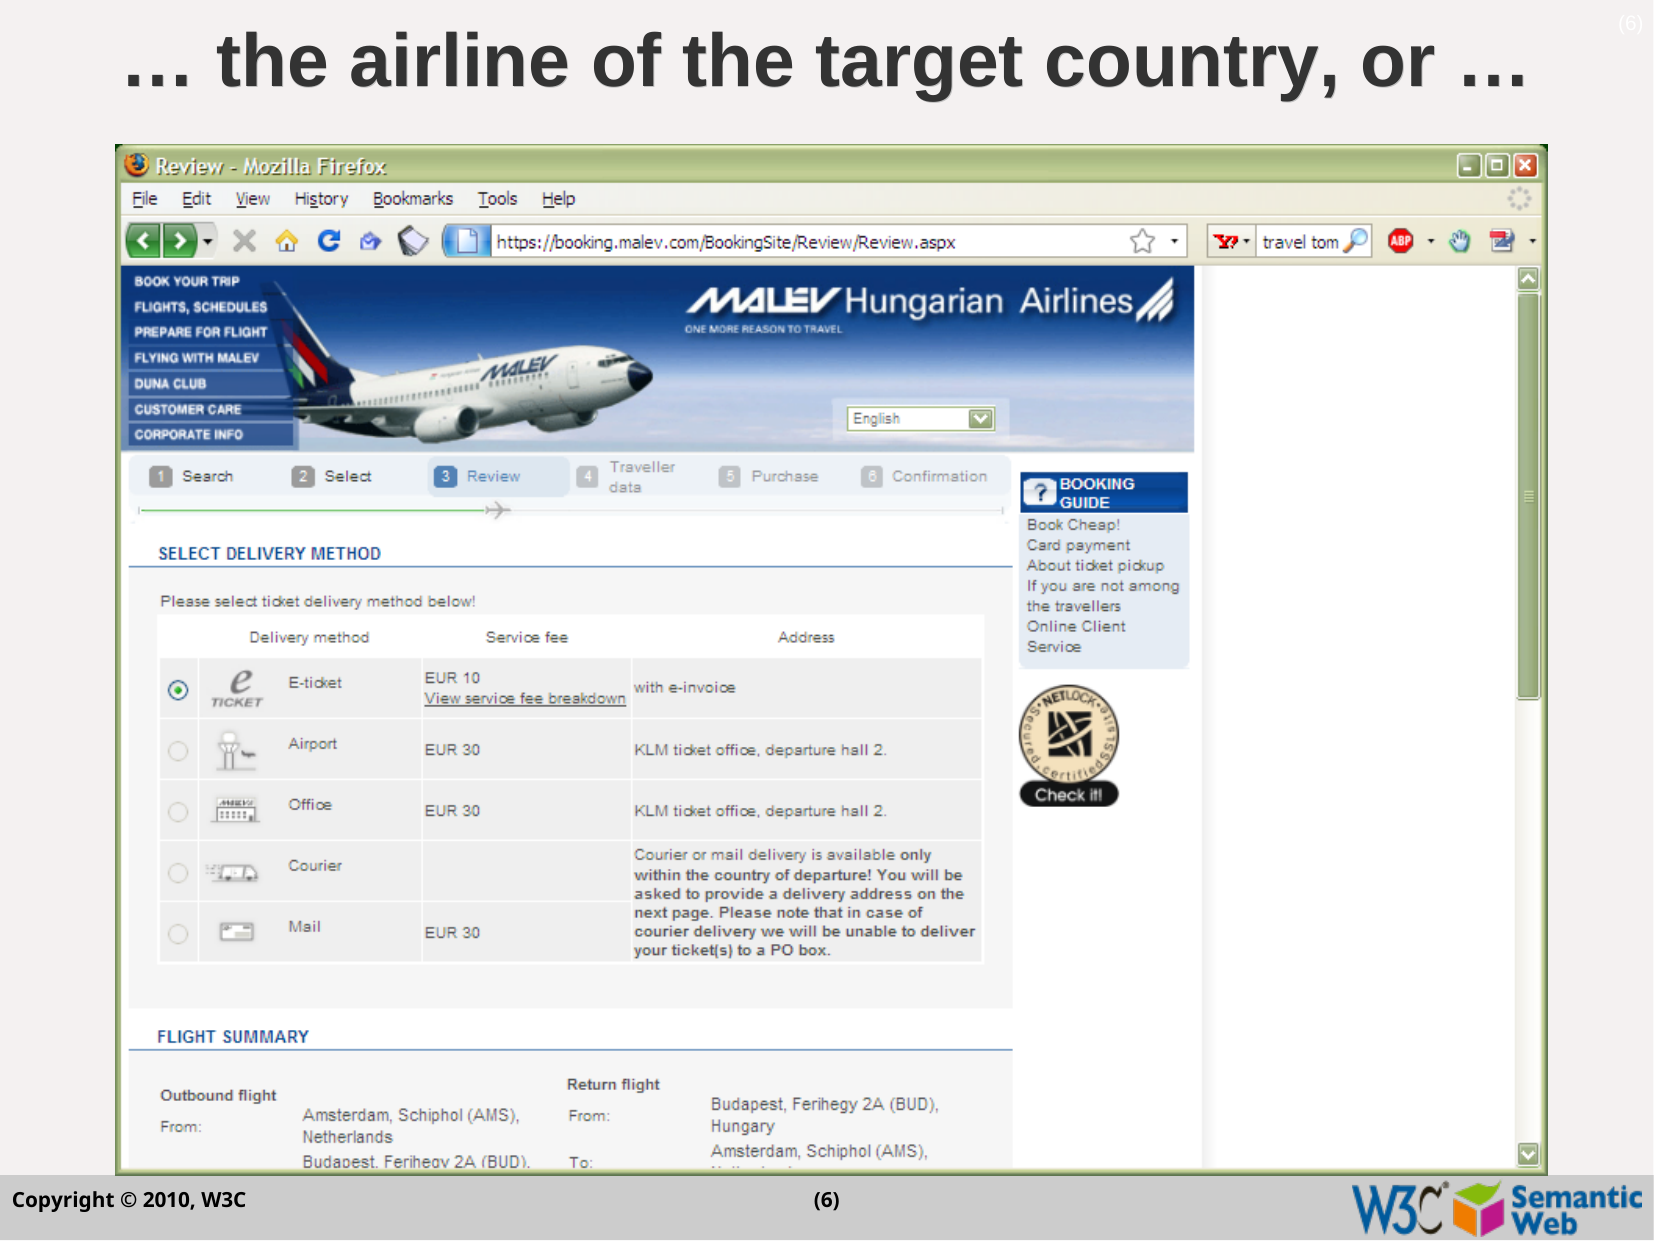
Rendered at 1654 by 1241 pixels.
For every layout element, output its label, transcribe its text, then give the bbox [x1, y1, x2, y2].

picture [115, 144, 1548, 1177]
title … the airline of the target country, or … [0, 0, 1654, 119]
picture [1352, 1178, 1642, 1237]
